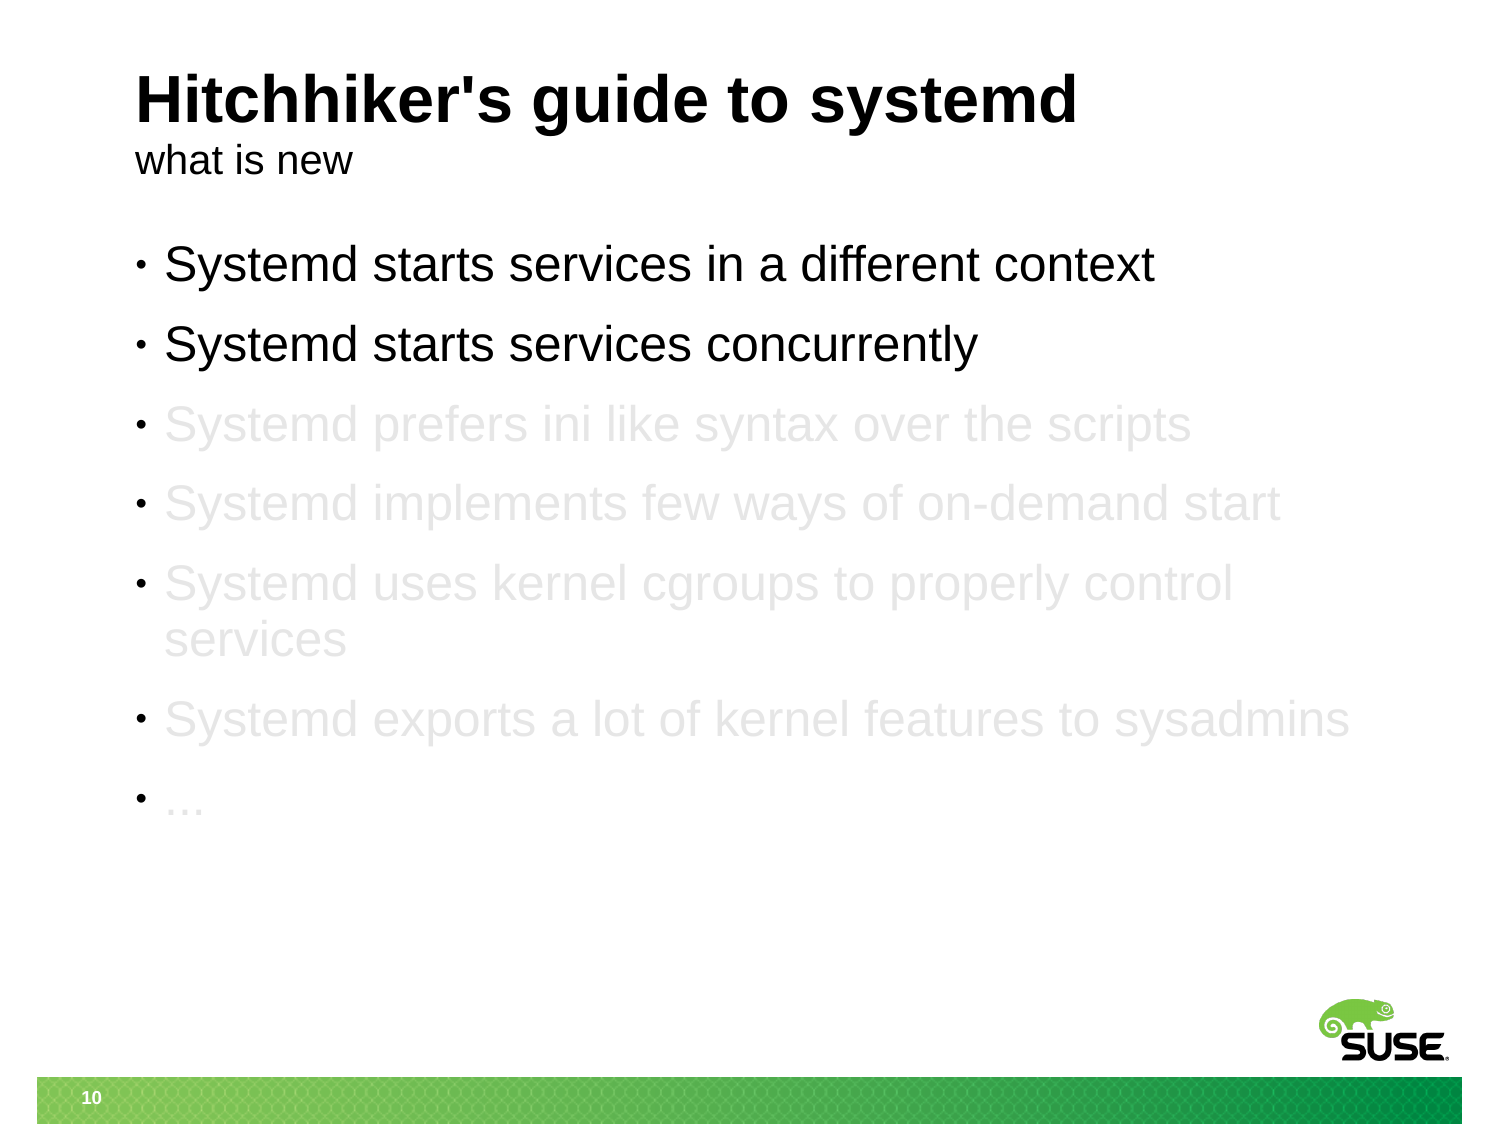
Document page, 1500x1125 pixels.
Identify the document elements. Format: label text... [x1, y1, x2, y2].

title Hitchhiker's guide to systemd what is new [135, 41, 1372, 204]
picture [1319, 999, 1449, 1061]
list Systemd starts services in a different context Systemd starts services concurrently Systemd prefers ini like syntax over the scripts Systemd implements few ways of on-demand start Systemd uses kernel cgroups to properly control services Systemd exports a lot of kernel features to sysadmins ... [135, 236, 1372, 979]
picture [37, 1077, 1462, 1124]
